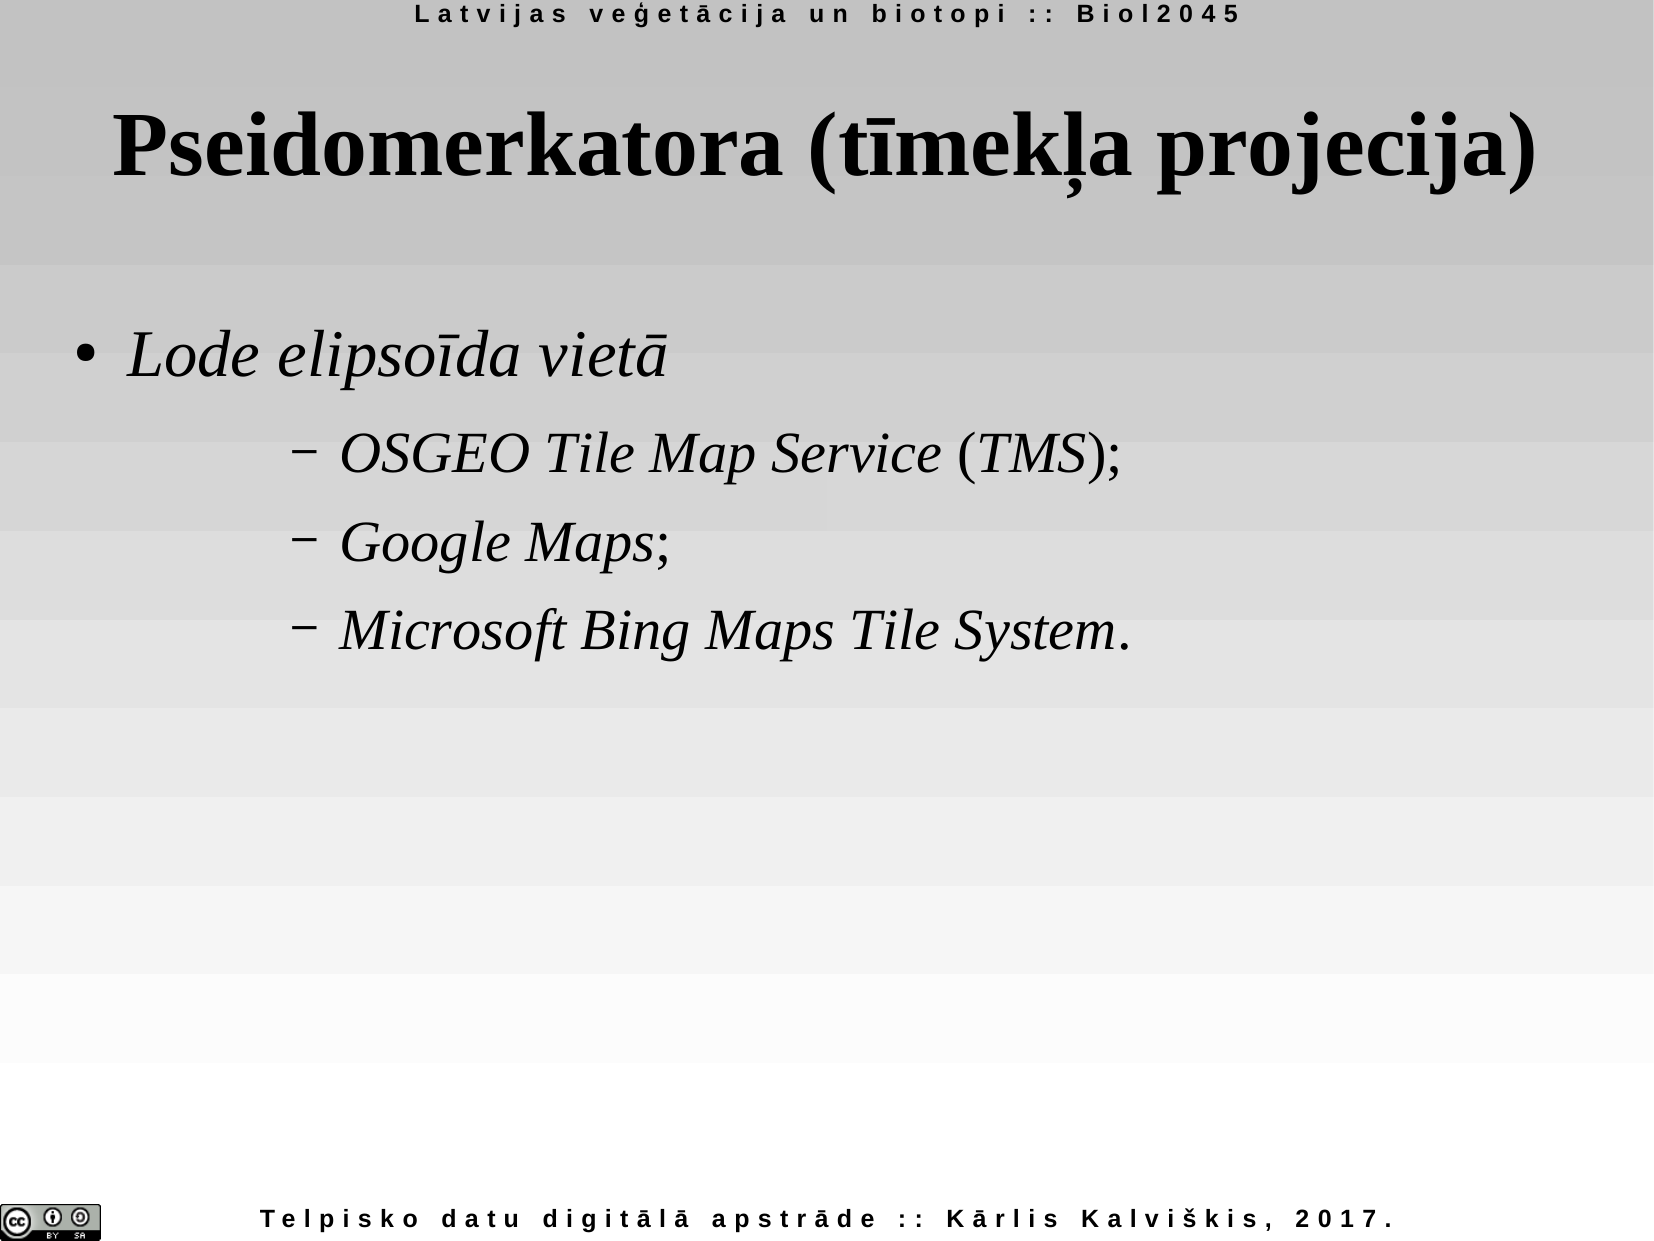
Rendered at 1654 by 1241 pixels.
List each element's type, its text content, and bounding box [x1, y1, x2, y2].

picture [0, 287, 1654, 1241]
list Lode elipsoīda vietā OSGEO Tile Map Service (TMS); Google Maps; Microsoft Bing Maps Tile System. [56, 317, 1600, 1175]
title Pseidomerkatora (tīmekļa projecija) [0, 1, 1654, 287]
